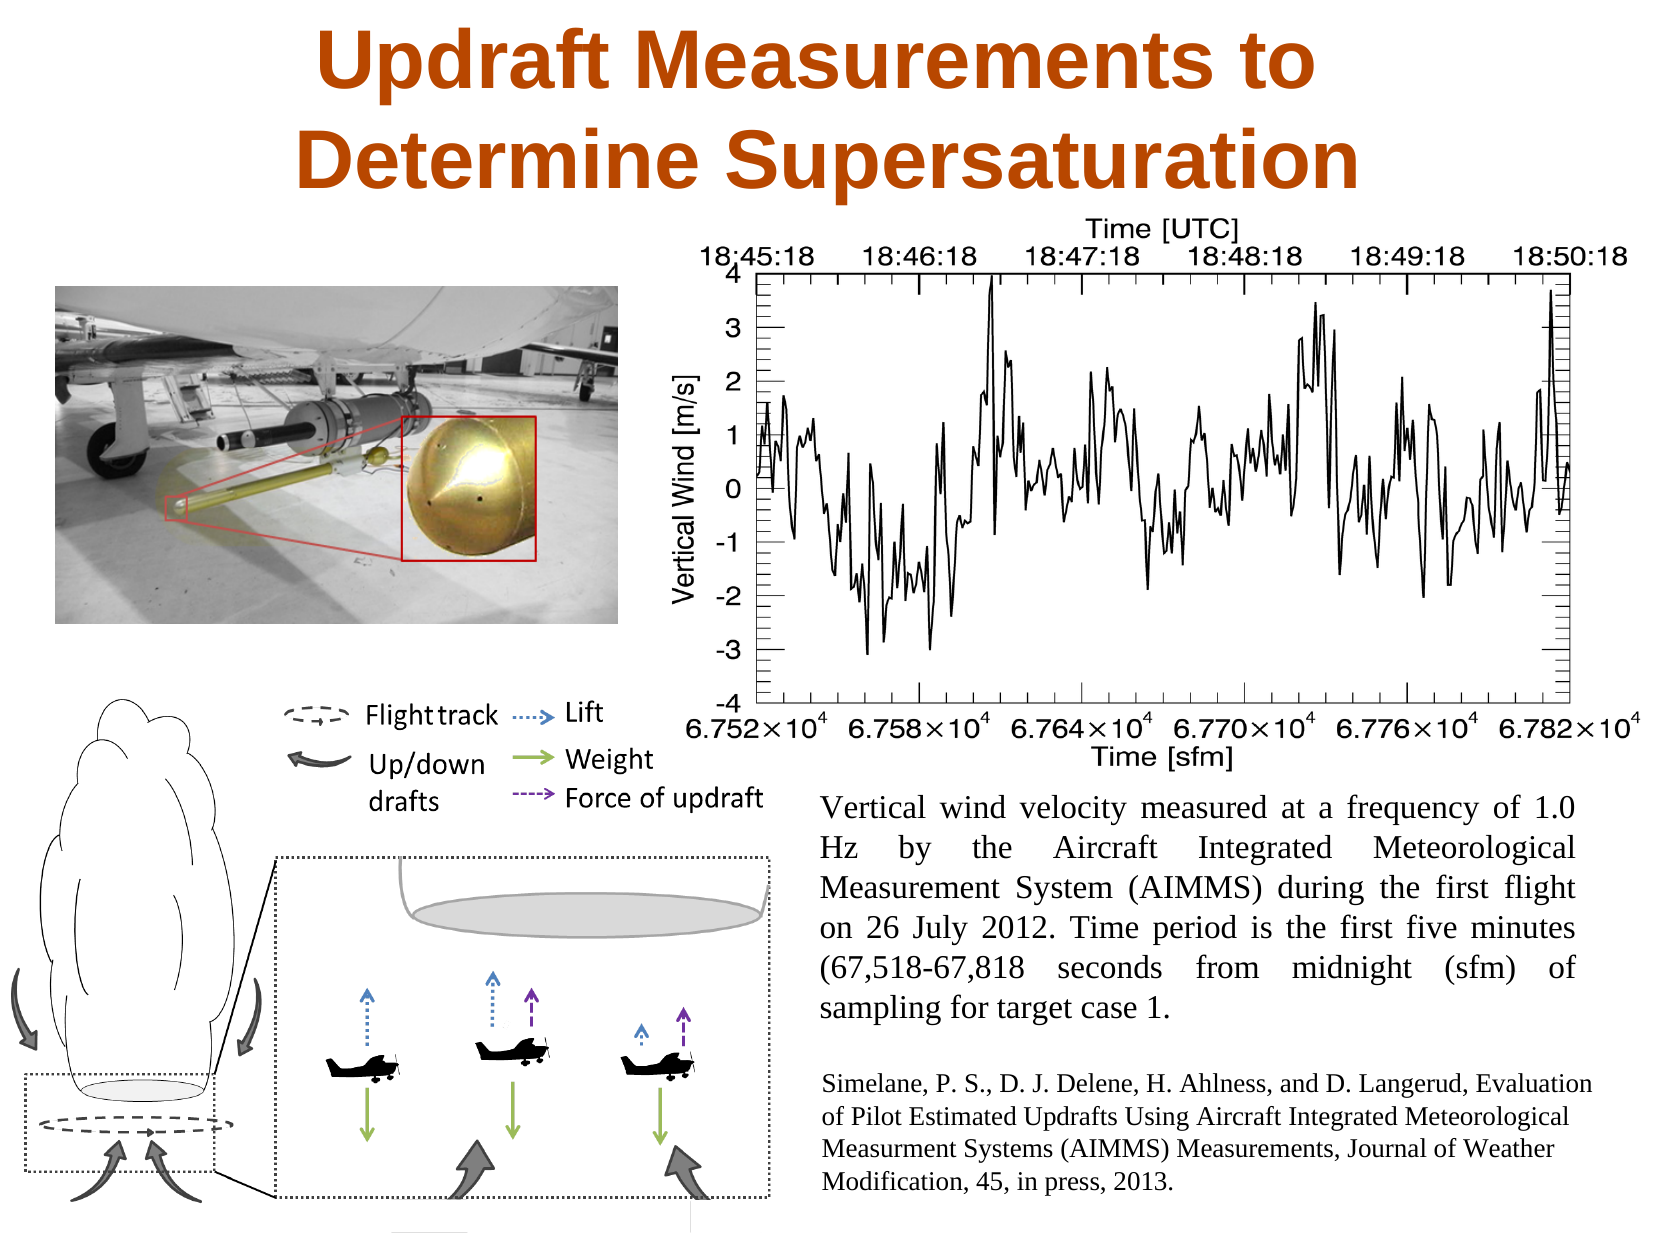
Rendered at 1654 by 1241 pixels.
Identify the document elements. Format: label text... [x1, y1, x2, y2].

title Updraft Measurements to Determine Supersaturation [3, 5, 1653, 206]
text_box Simelane, P. S., D. J. Delene, H. Ahlness, and D. Langerud, Evaluation of Pilot Estimated Updrafts Using Aircraft Integrated Meteorological Measurment Systems (AIMMS) Measurements, Journal of Weather Modification, 45, in press, 2013. [806, 1058, 1612, 1204]
picture [55, 286, 618, 624]
text_box Vertical wind velocity measured at a frequency of 1.0 Hz by the Aircraft Integrated Meteorological Measurement System (AIMMS) during the first flight on 26 July 2012. Time period is the first five minutes (67,518-67,818 seconds from midnight (sfm) of sampling for target case 1. [804, 777, 1593, 1033]
picture [10, 213, 1642, 1233]
